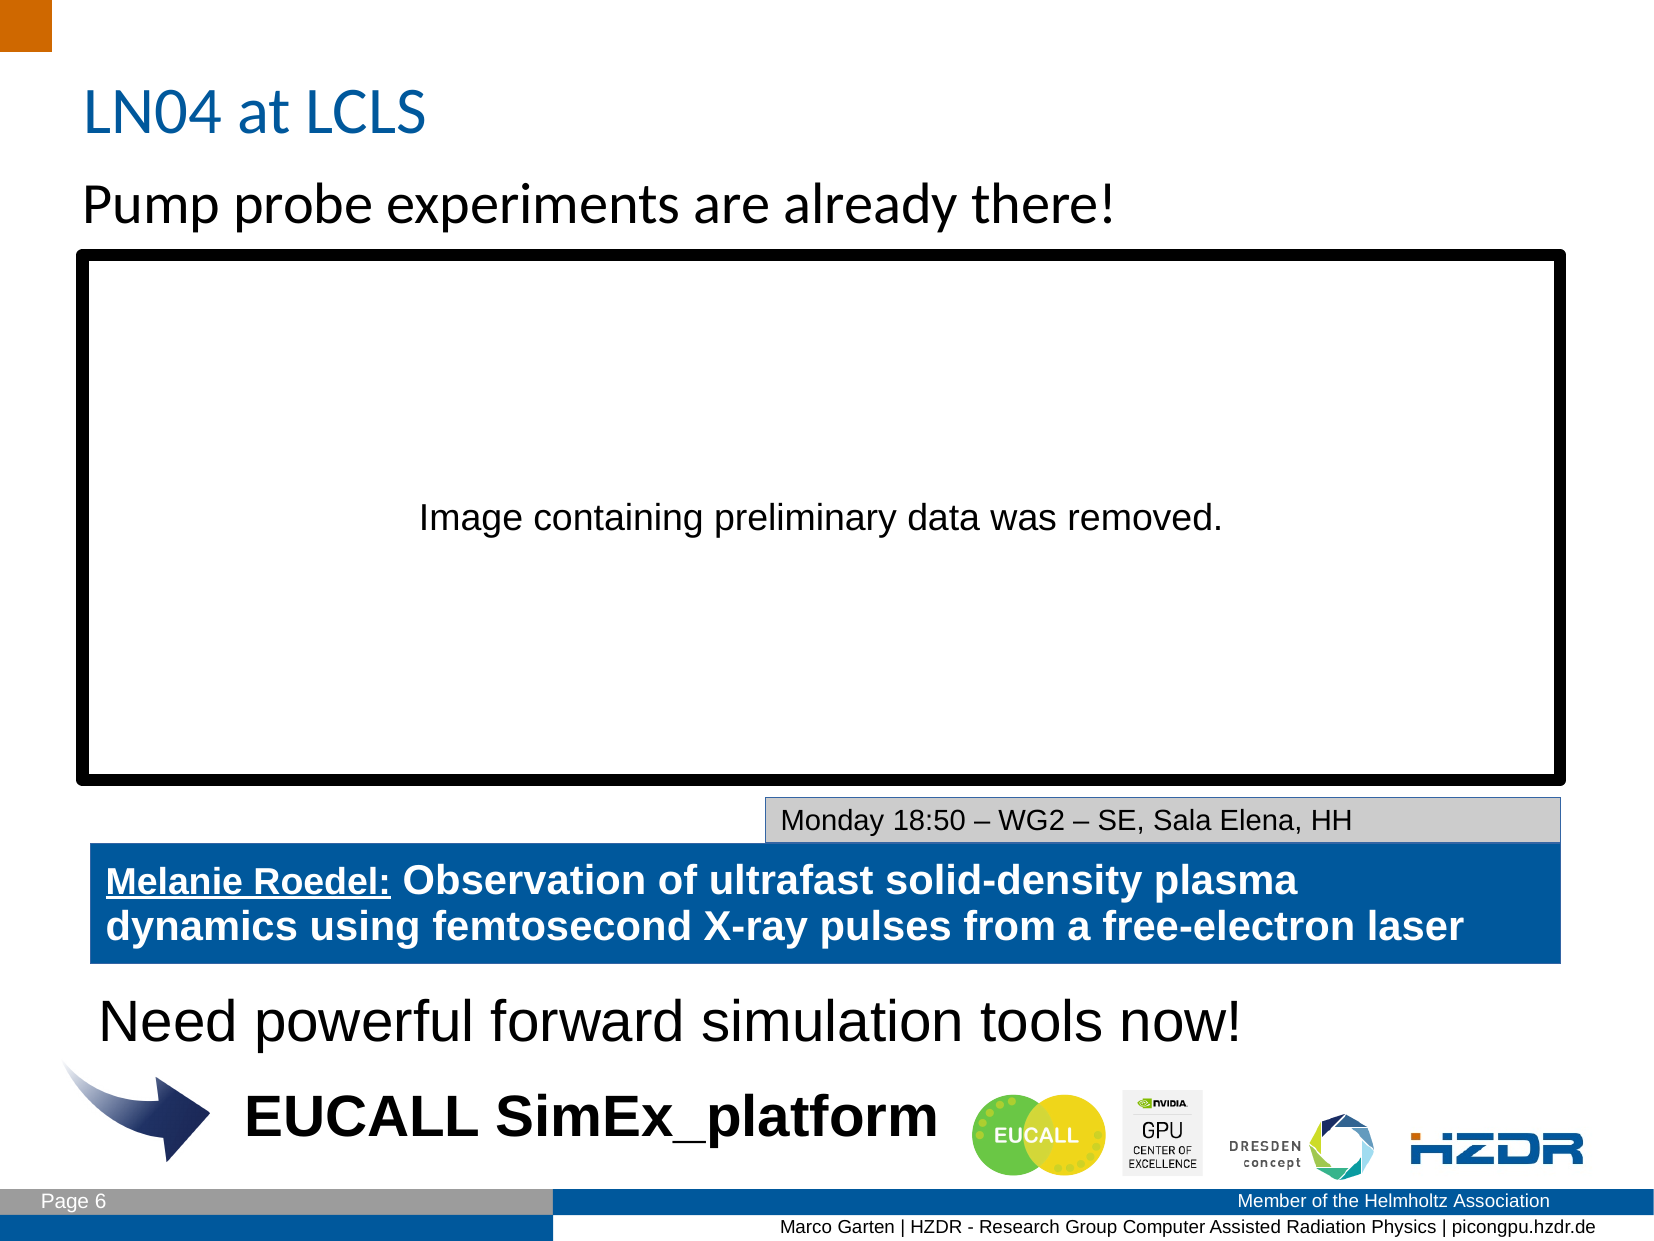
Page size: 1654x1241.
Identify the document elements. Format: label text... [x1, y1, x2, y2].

picture [1386, 1114, 1602, 1183]
picture [964, 1157, 1211, 1185]
text_box Need powerful forward simulation tools now! EUCALL SimEx_platform [83, 981, 1471, 1157]
text_box Melanie Roedel: Observation of ultrafast solid-density plasma dynamics using femtosecond X-ray pulses from a free-electron laser [90, 843, 1561, 964]
picture [48, 1006, 231, 1192]
text_box Image containing preliminary data was removed. [82, 255, 1561, 781]
list Pump probe experiments are already there! [82, 165, 1571, 1111]
picture [1230, 1157, 1374, 1180]
title LN04 at LCLS [83, 40, 1404, 165]
text_box Monday 18:50 – WG2 – SE, Sala Elena, HH [765, 797, 1561, 843]
